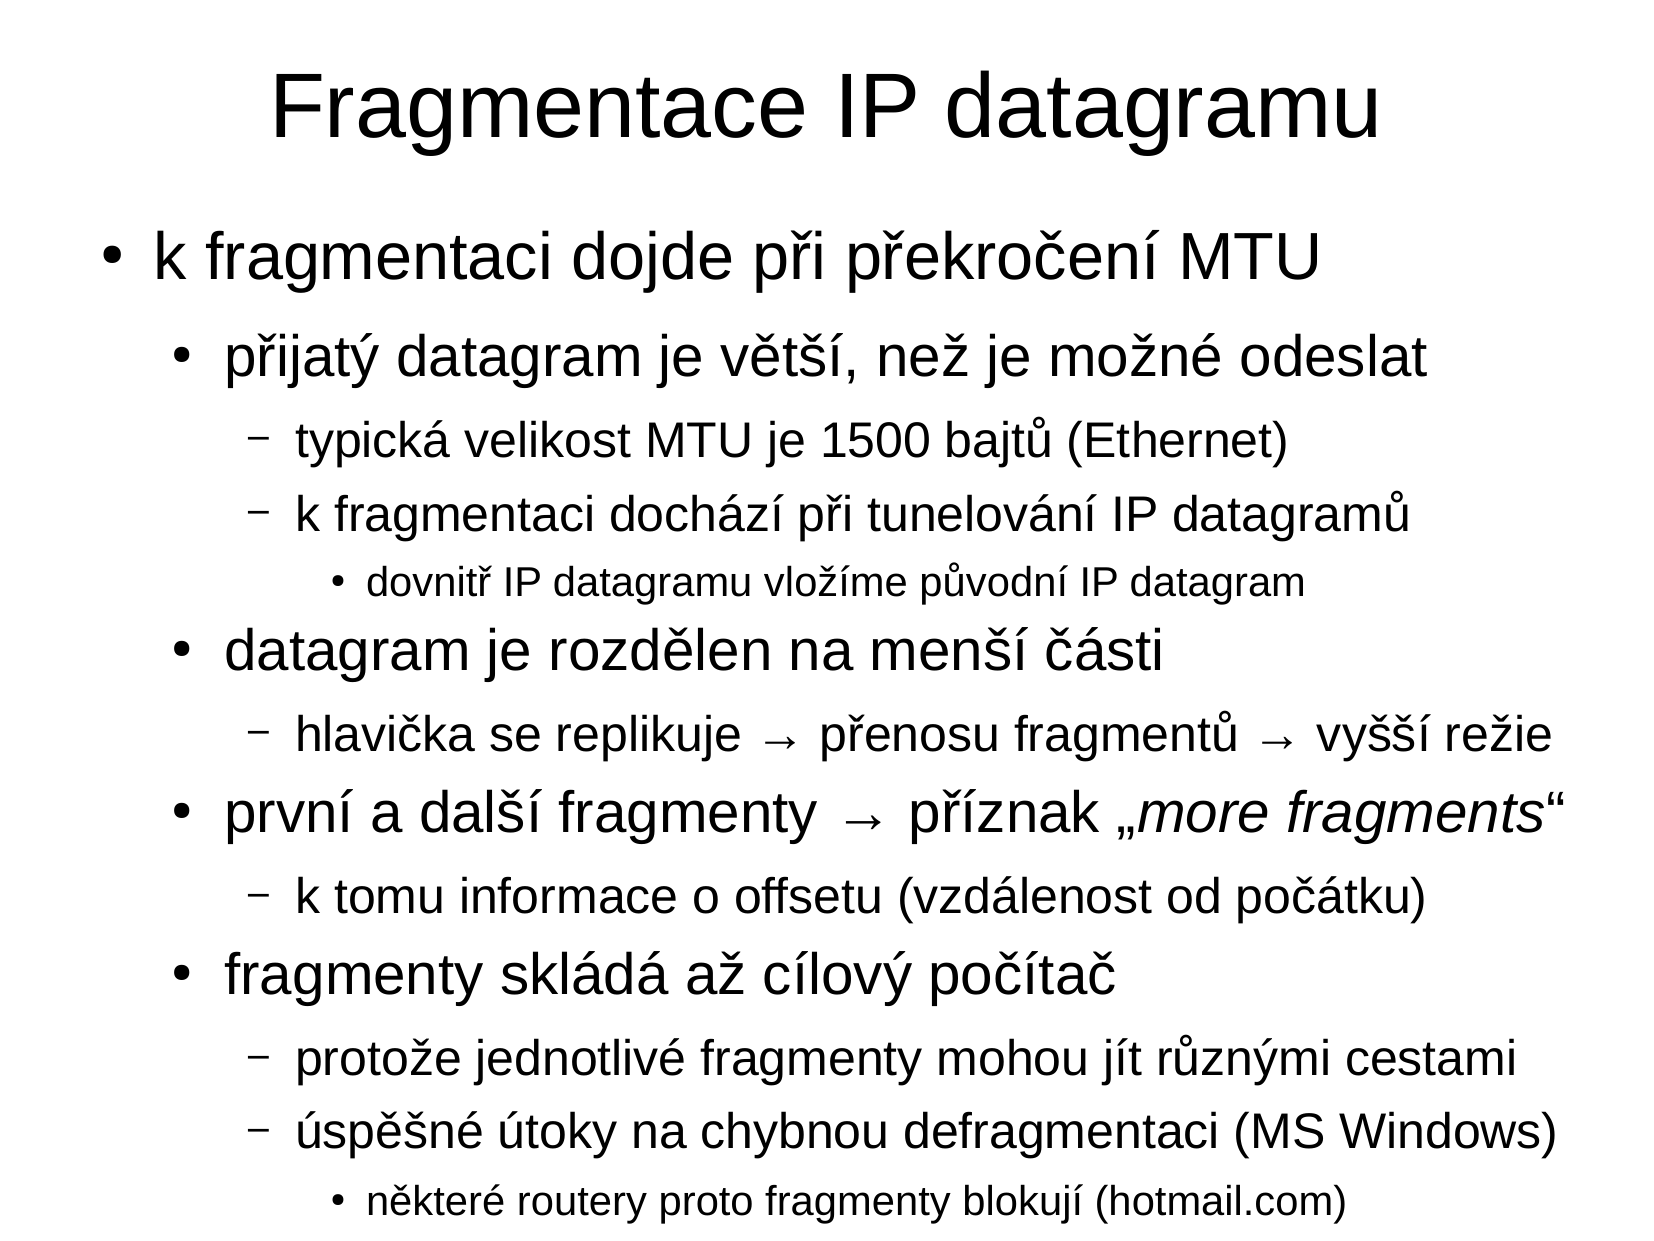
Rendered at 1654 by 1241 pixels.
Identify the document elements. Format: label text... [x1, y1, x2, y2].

list k fragmentaci dojde při překročení MTU přijatý datagram je větší, než je možné odeslat typická velikost MTU je 1500 bajtů (Ethernet) k fragmentaci dochází při tunelování IP datagramů dovnitř IP datagramu vložíme původní IP datagram datagram je rozdělen na menší části hlavička se replikuje → přenosu fragmentů → vyšší režie první a další fragmenty → příznak „more fragments“ k tomu informace o offsetu (vzdálenost od počátku) fragmenty skládá až cílový počítač protože jednotlivé fragmenty mohou jít různými cestami úspěšné útoky na chybnou defragmentaci (MS Windows) některé routery proto fragmenty blokují (hotmail.com) [82, 219, 1571, 1224]
title Fragmentace IP datagramu [82, 2, 1571, 210]
